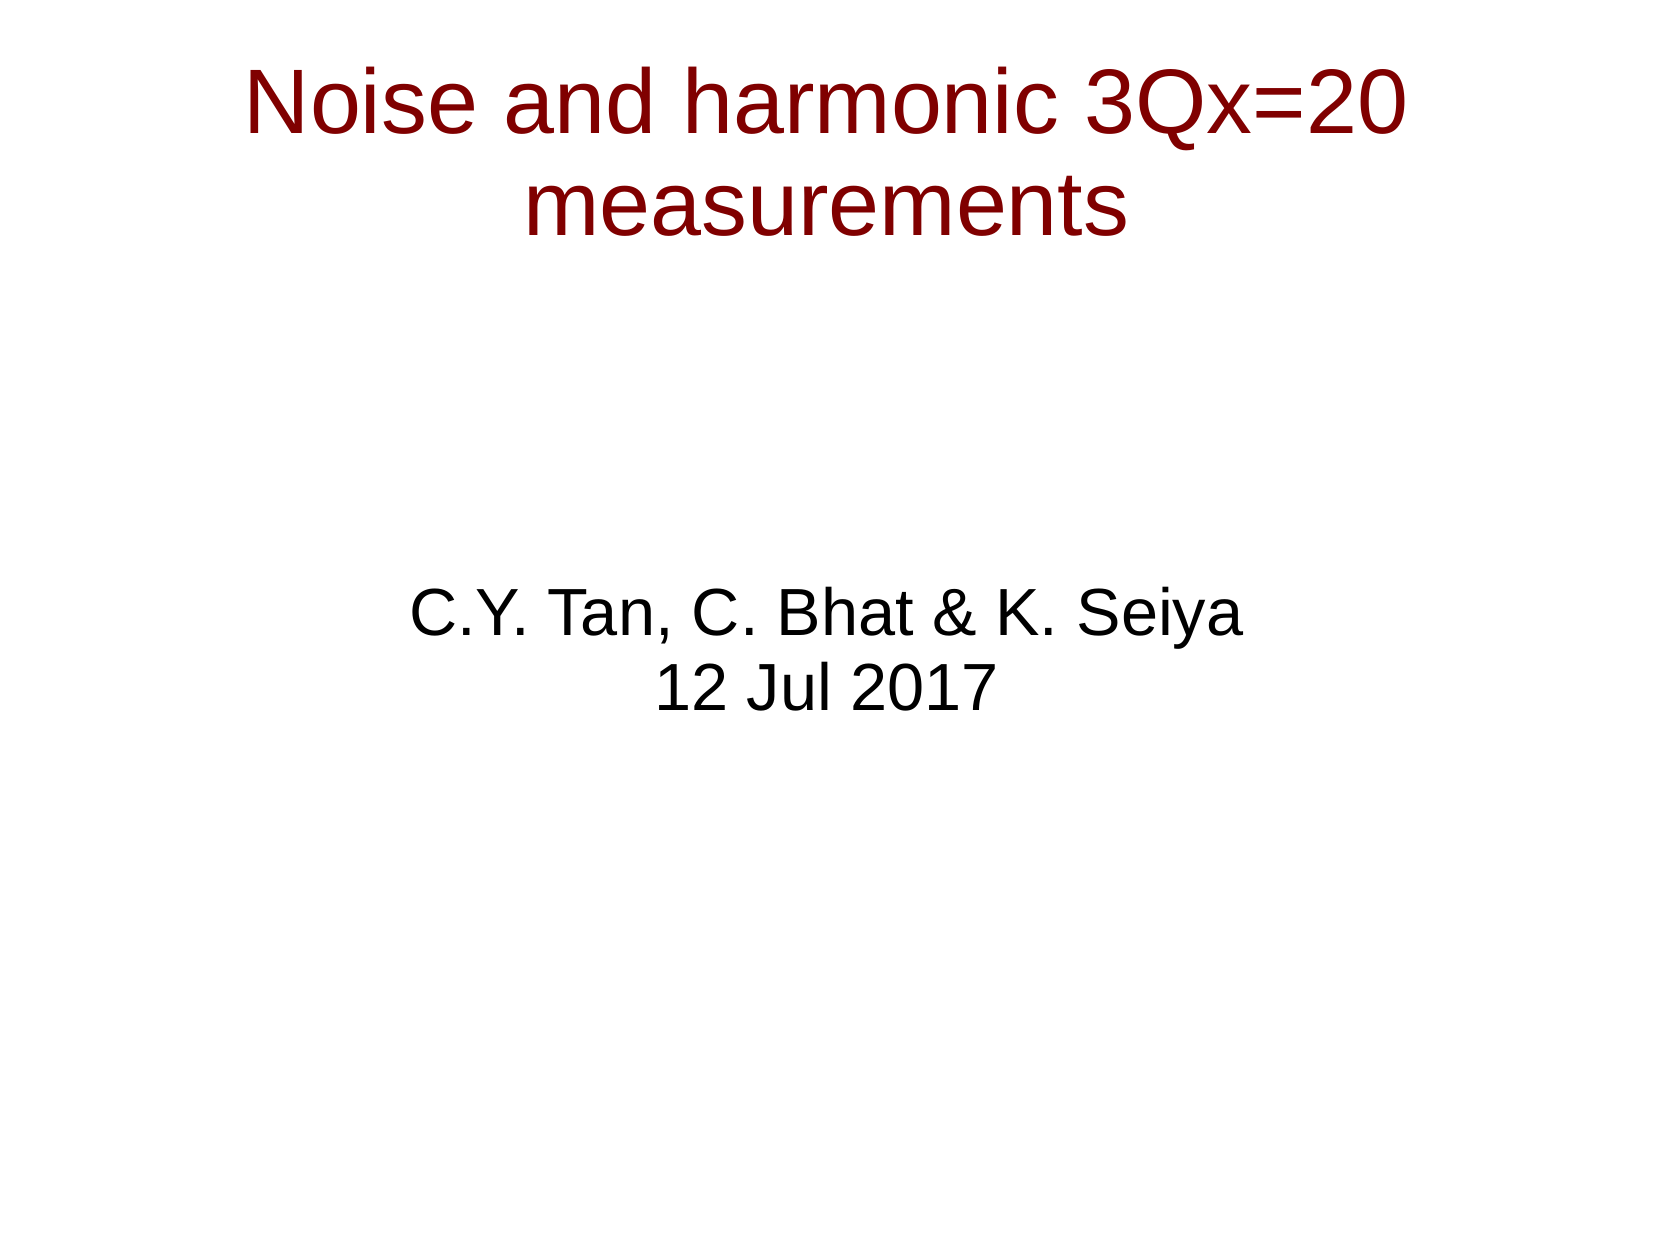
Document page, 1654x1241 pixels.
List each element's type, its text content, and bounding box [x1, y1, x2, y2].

subtitle C.Y. Tan, C. Bhat & K. Seiya 12 Jul 2017 [82, 290, 1571, 1010]
title Noise and harmonic 3Qx=20 measurements [82, 49, 1571, 257]
